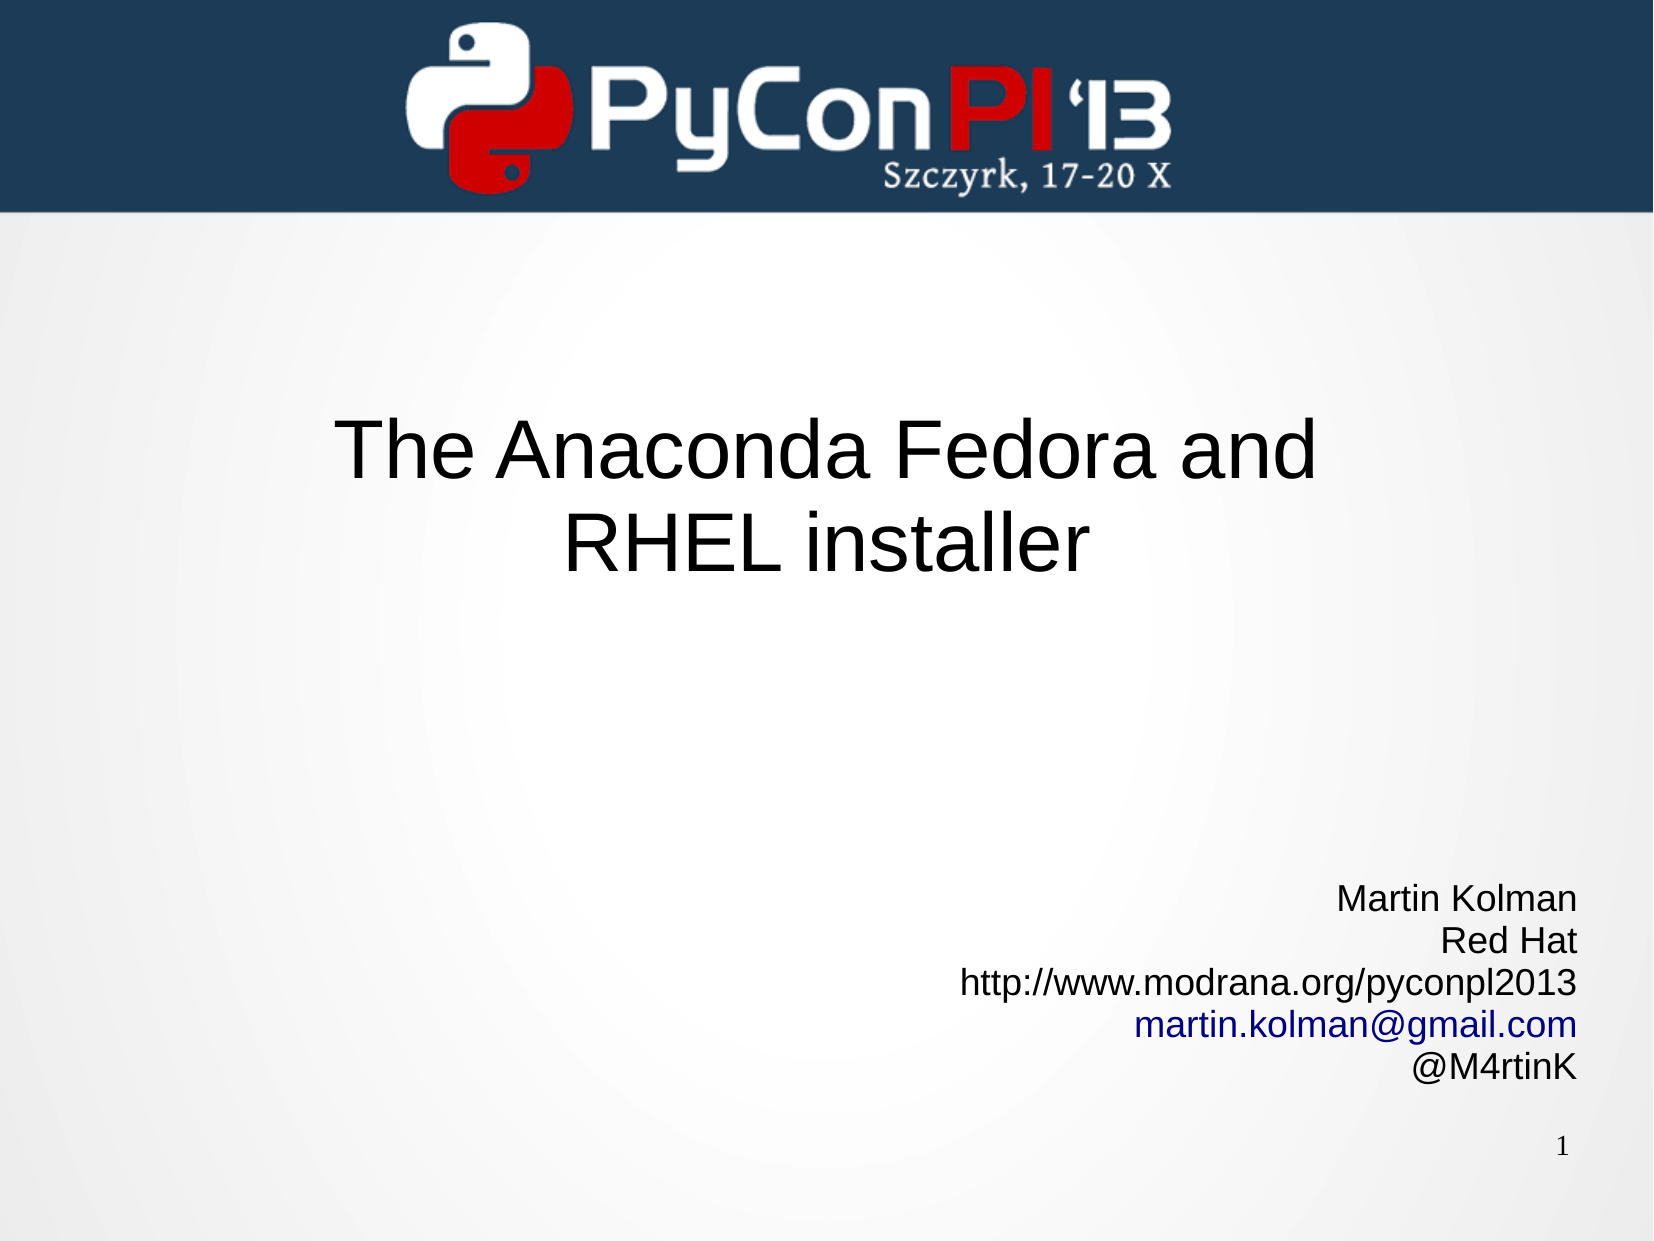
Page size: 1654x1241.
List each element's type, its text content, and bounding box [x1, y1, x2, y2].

picture [0, 0, 1653, 1241]
title The Anaconda Fedora and RHEL installer [219, 392, 1434, 601]
text_box Martin Kolman Red Hat http://www.modrana.org/pyconpl2013 martin.kolman@gmail.com @M4rtinK [945, 870, 1590, 1096]
